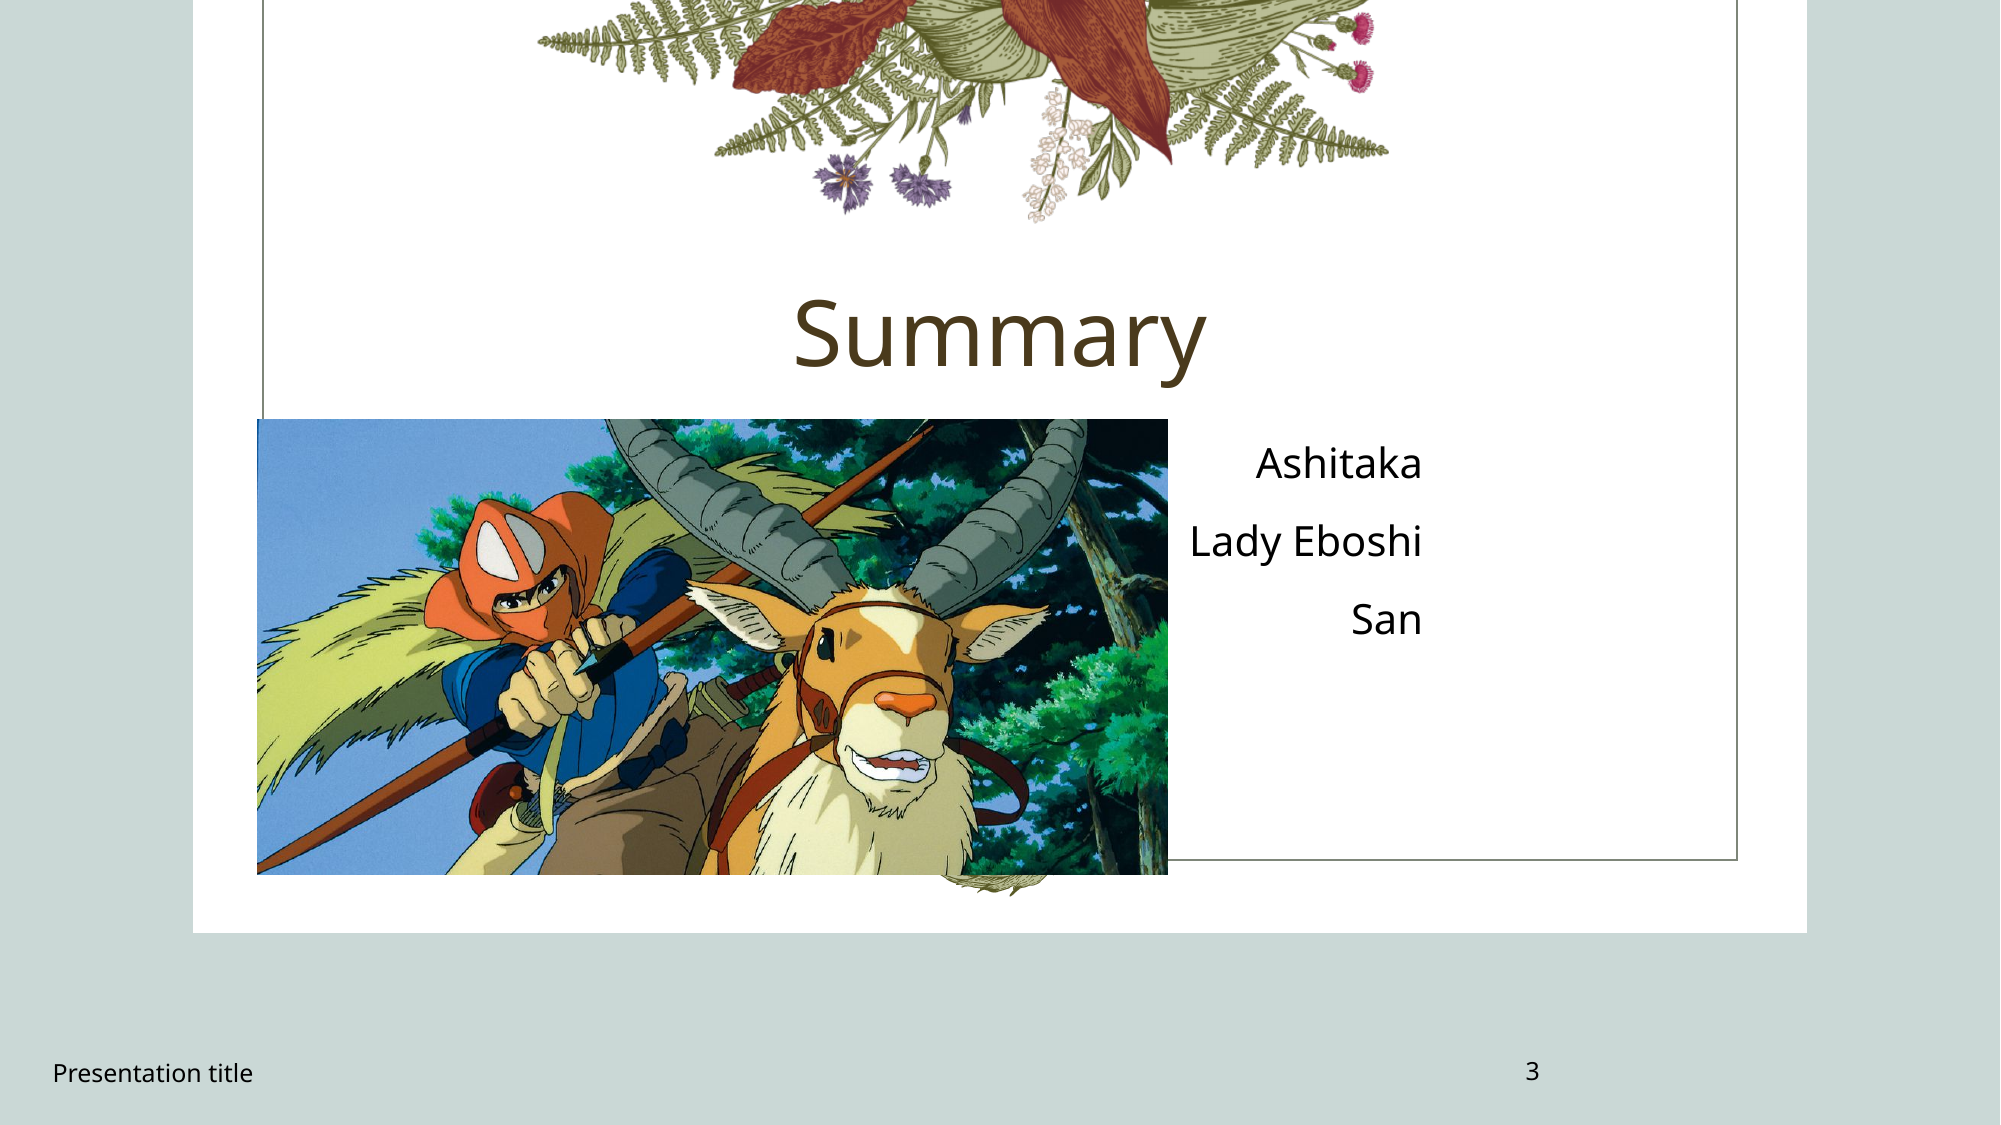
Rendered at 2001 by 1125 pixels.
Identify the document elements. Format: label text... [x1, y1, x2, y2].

text_box Presentation title [37, 1042, 713, 1103]
text_box [1510, 1042, 1961, 1103]
list Ashitaka Lady Eboshi San [1174, 429, 1636, 878]
picture [257, 419, 1168, 875]
title Summary [286, 228, 1714, 446]
